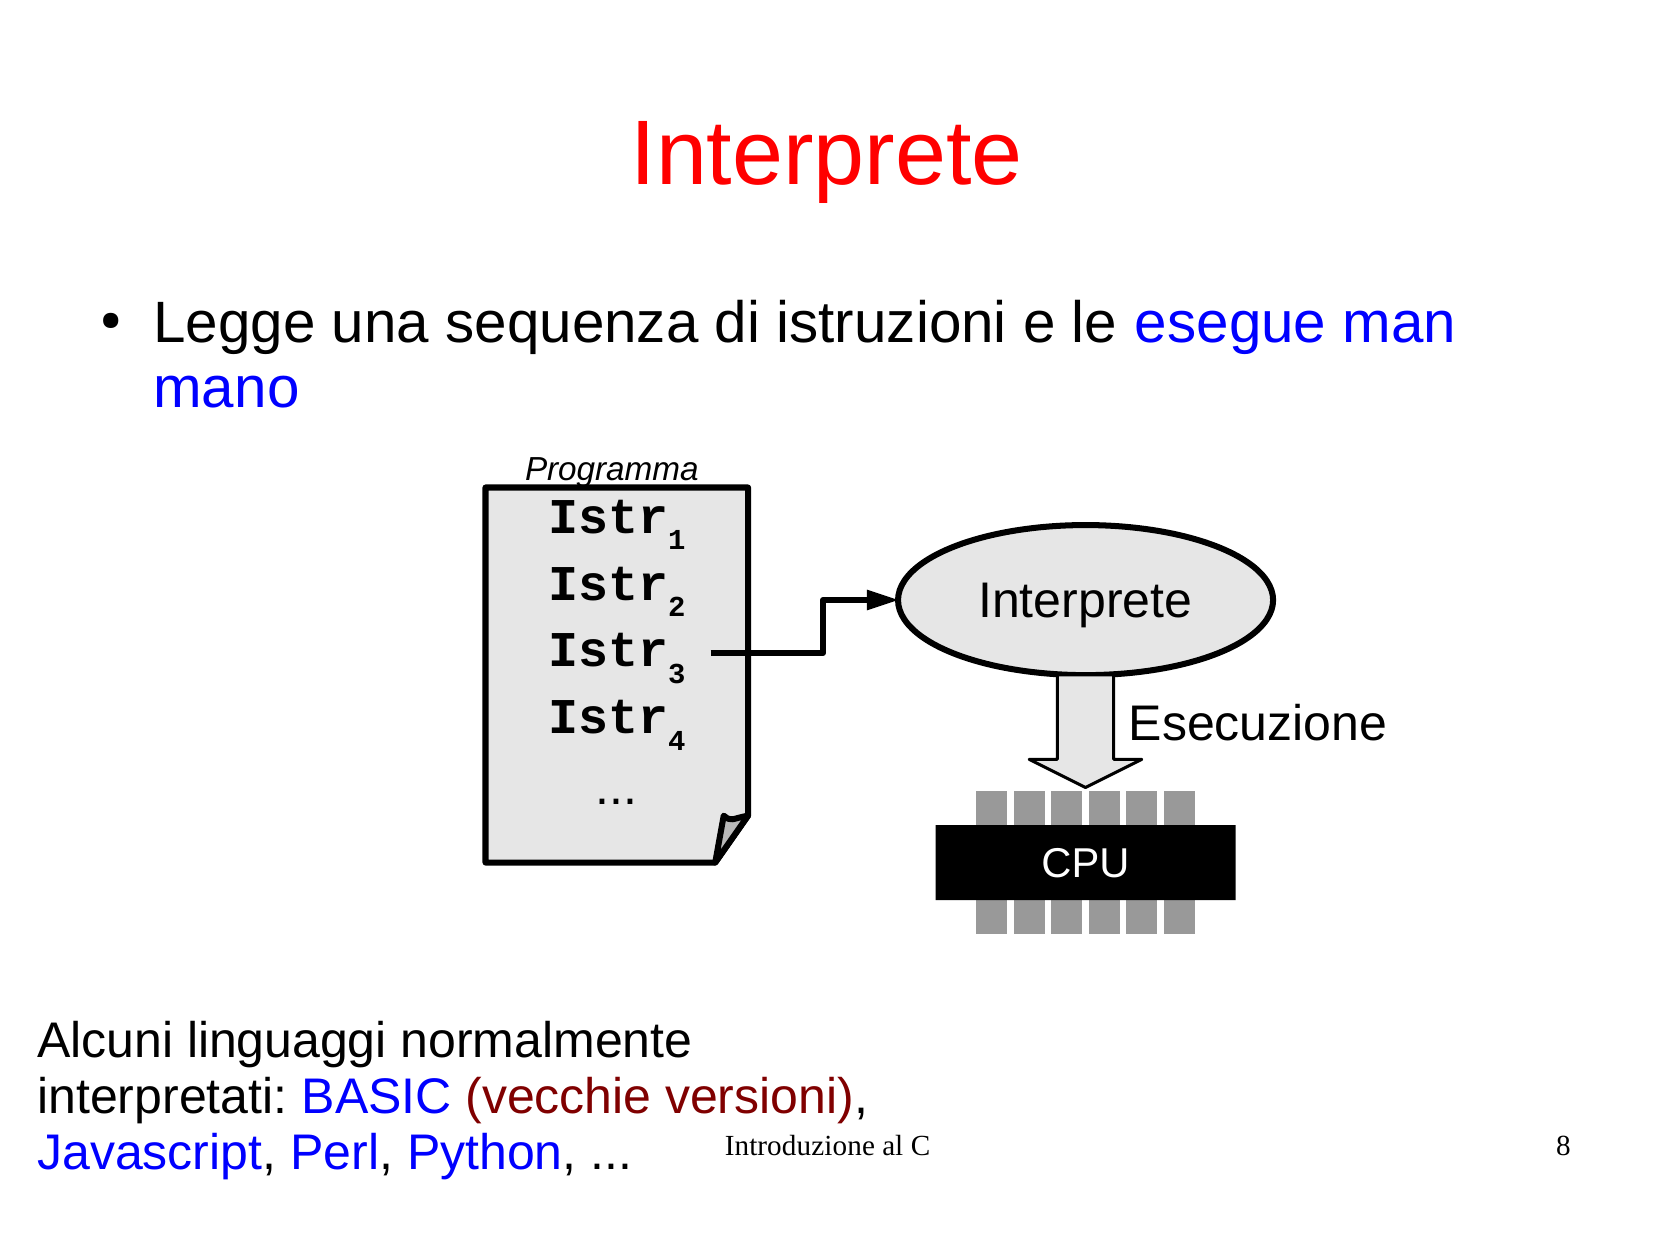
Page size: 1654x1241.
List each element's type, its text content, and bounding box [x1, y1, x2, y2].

list Legge una sequenza di istruzioni e le esegue man mano [82, 290, 1571, 1109]
text_box Alcuni linguaggi normalmente interpretati: BASIC (vecchie versioni), Javascript, Perl, Python, ... [37, 1012, 901, 1180]
text_box Programma [525, 450, 713, 488]
text_box [1029, 674, 1142, 788]
text_box Interprete [898, 525, 1274, 675]
text_box Esecuzione [1128, 694, 1388, 752]
text_box Istr1 Istr2 Istr3 Istr4 ... [485, 487, 749, 863]
title Interprete [82, 49, 1571, 257]
